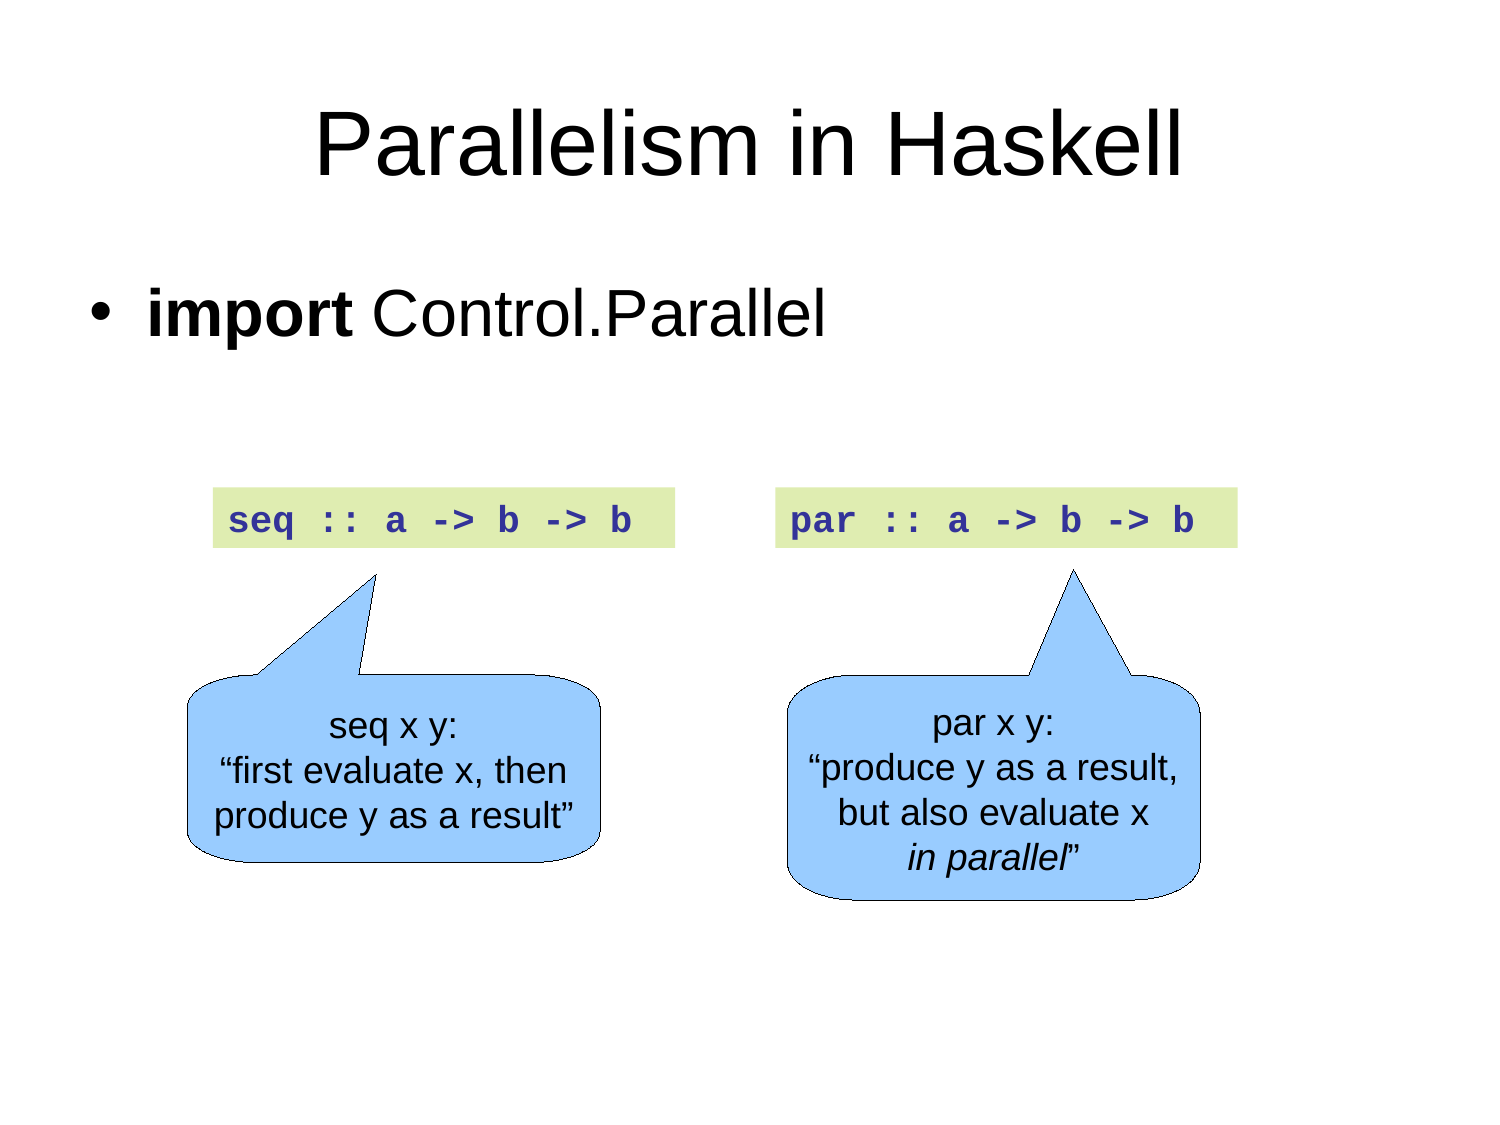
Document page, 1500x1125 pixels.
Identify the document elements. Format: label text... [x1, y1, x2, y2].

text_box par :: a -> b -> b [775, 487, 1238, 548]
list import Control.Parallel [75, 262, 1426, 1005]
text_box seq :: a -> b -> b [212, 487, 676, 548]
text_box seq x y: “first evaluate x, then produce y as a result” [187, 574, 601, 863]
title Parallelism in Haskell [75, 44, 1426, 233]
text_box par x y: “produce y as a result, but also evaluate x in parallel” [787, 569, 1201, 901]
